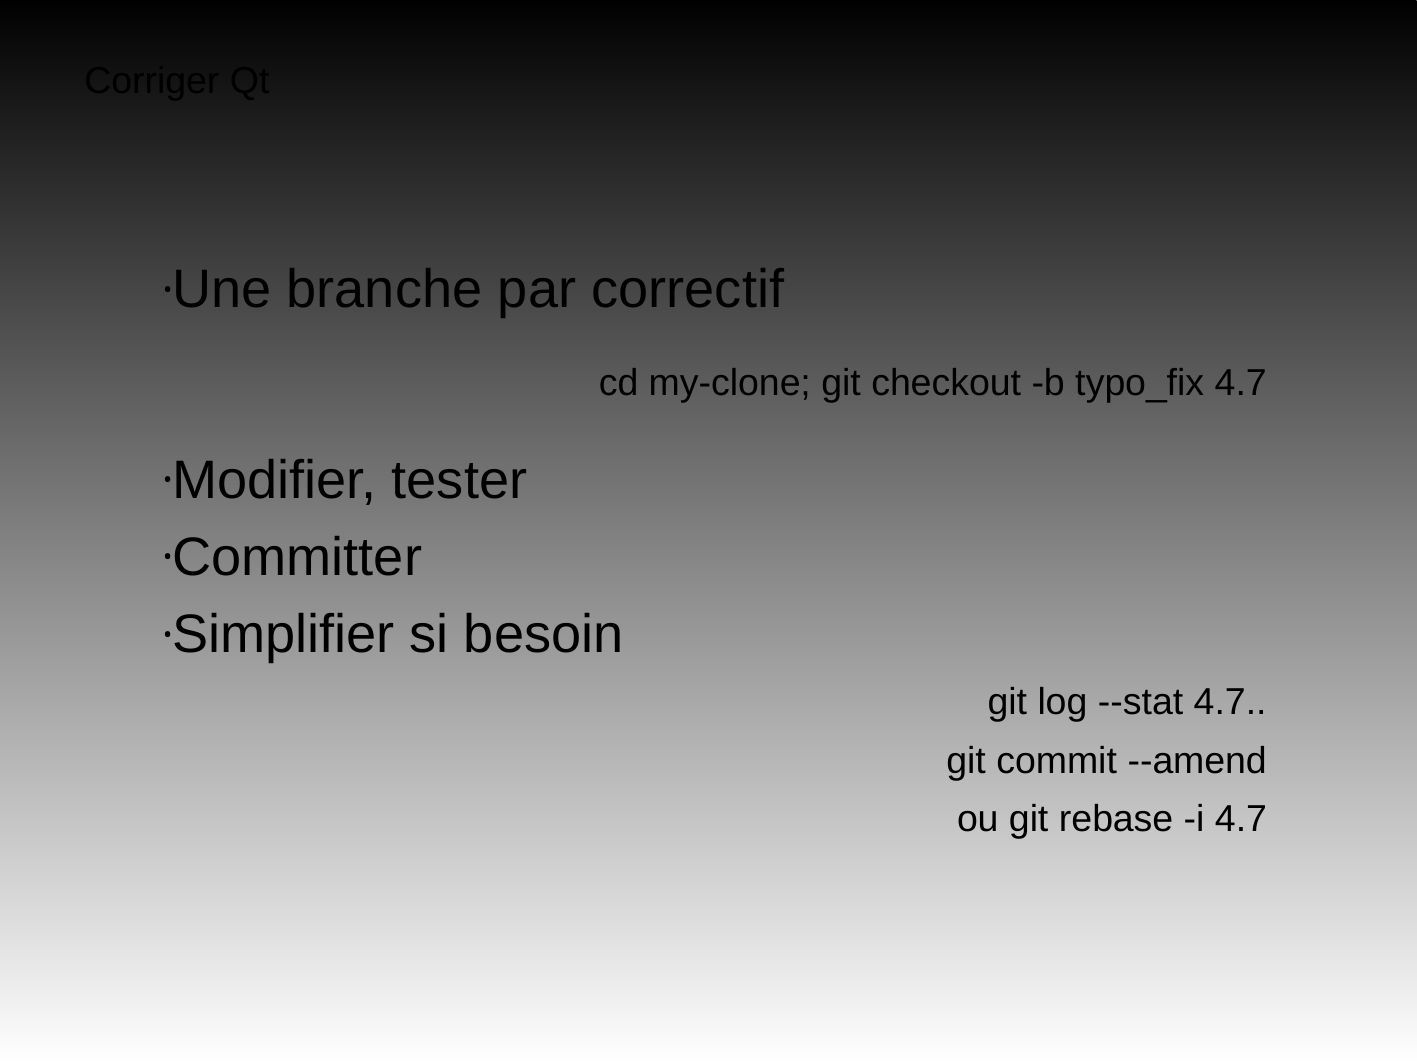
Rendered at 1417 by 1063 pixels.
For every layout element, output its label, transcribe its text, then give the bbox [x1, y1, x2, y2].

list Une branche par correctif cd my-clone; git checkout -b typo_fix 4.7 Modifier, tester Committer Simplifier si besoin git log --stat 4.7.. git commit --amend ou git rebase -i 4.7 [148, 251, 1282, 900]
title Corriger Qt [69, 51, 1345, 222]
